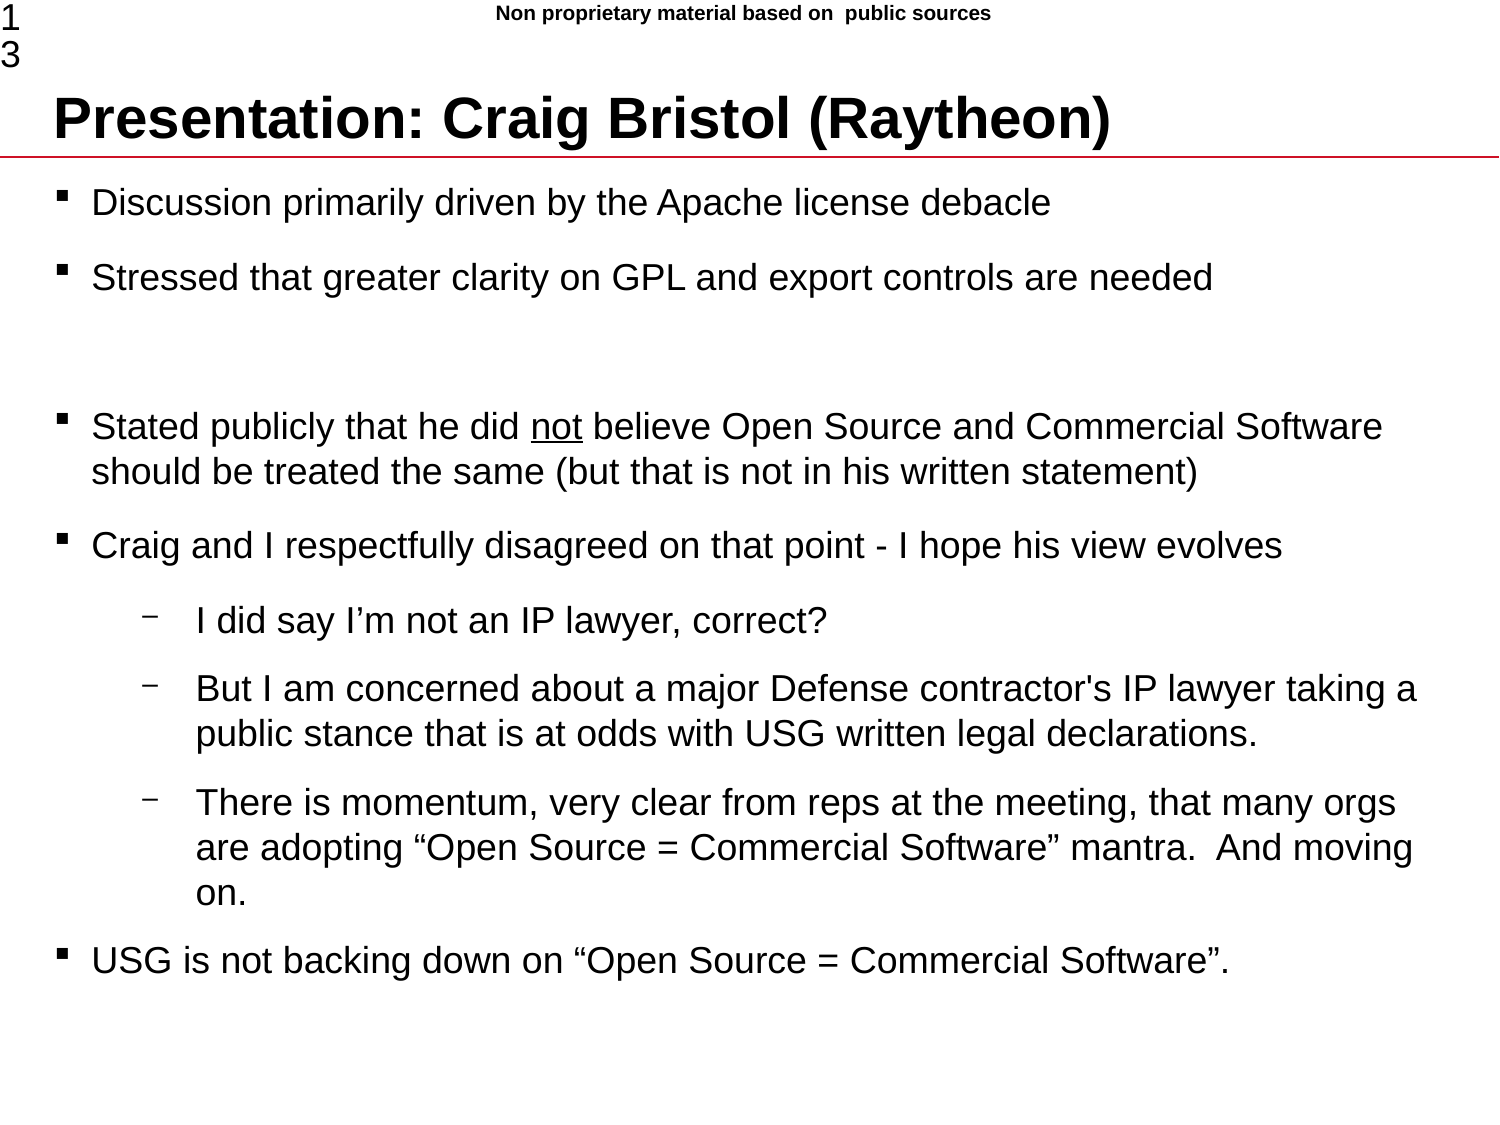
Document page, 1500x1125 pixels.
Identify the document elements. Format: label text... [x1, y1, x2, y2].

list Discussion primarily driven by the Apache license debacle Stressed that greater clarity on GPL and export controls are needed Stated publicly that he did not believe Open Source and Commercial Software should be treated the same (but that is not in his written statement) Craig and I respectfully disagreed on that point - I hope his view evolves I did say I’m not an IP lawyer, correct? But I am concerned about a major Defense contractor's IP lawyer taking a public stance that is at odds with USG written legal declarations. There is momentum, very clear from reps at the meeting, that many orgs are adopting “Open Source = Commercial Software” mantra. And moving on. USG is not backing down on “Open Source = Commercial Software”. [38, 170, 1461, 1011]
title Presentation: Craig Bristol (Raytheon) [38, 35, 1225, 158]
